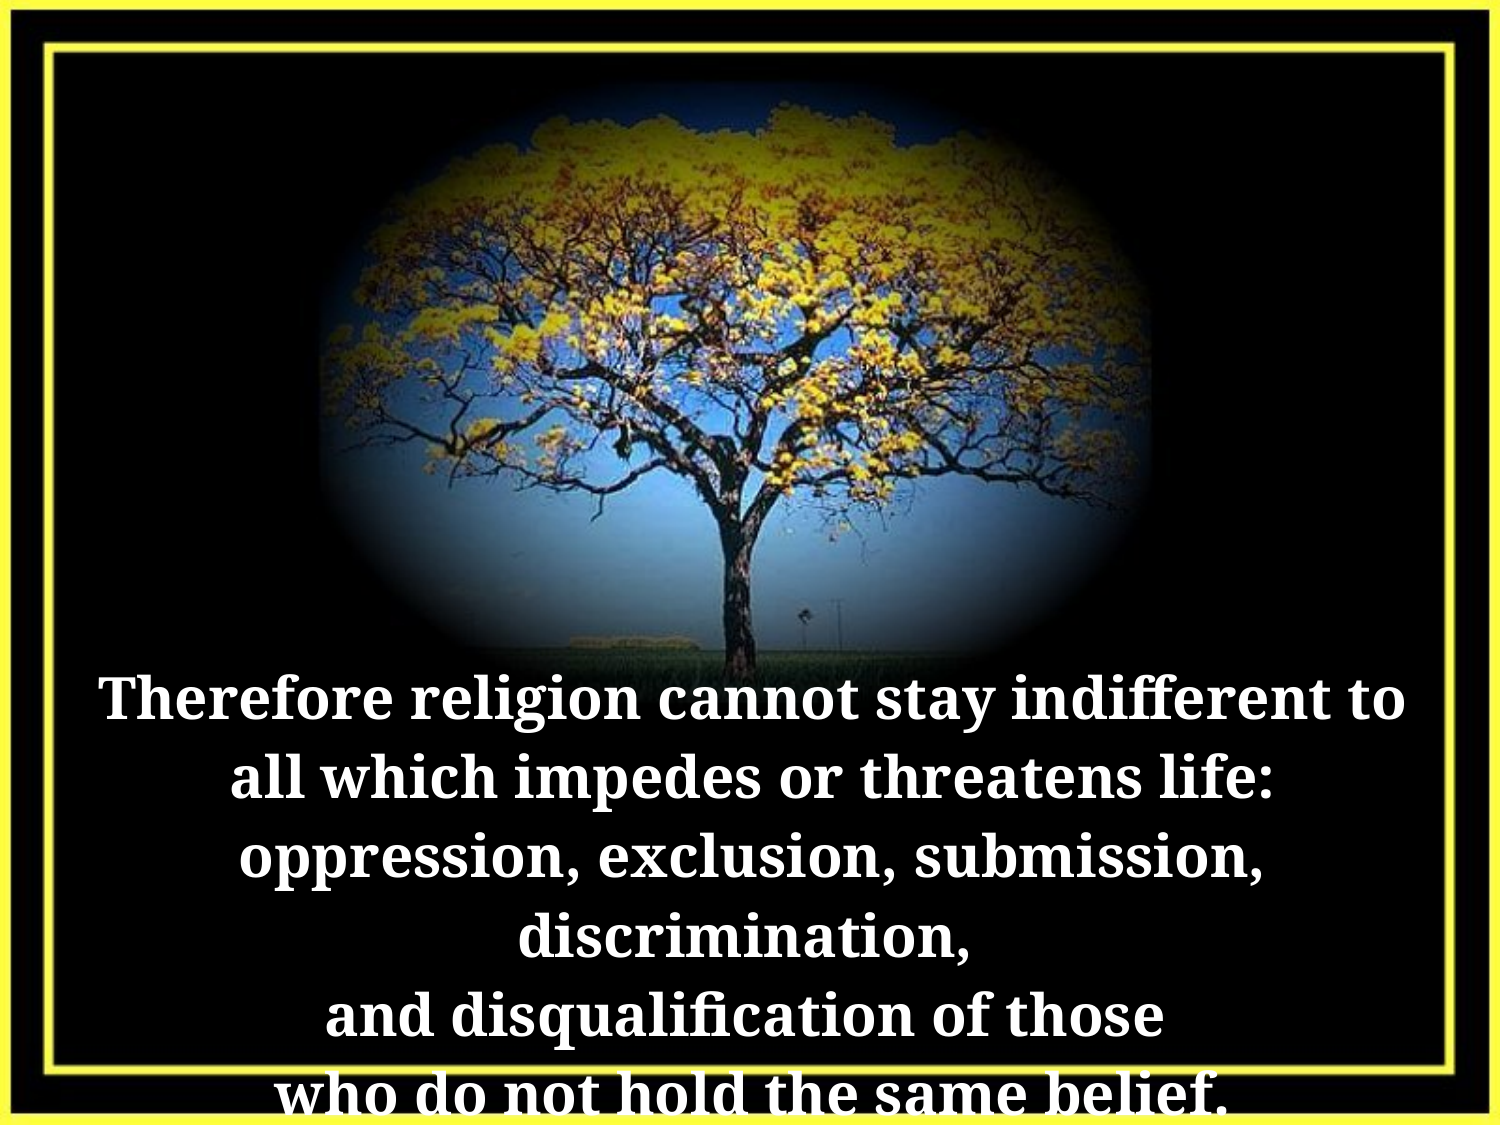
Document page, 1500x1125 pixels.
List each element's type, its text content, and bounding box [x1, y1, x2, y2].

text_box Therefore religion cannot stay indifferent to all which impedes or threatens life: oppression, exclusion, submission, discrimination, and disqualification of those who do not hold the same belief. [58, 649, 1447, 1125]
picture [0, 0, 1500, 1125]
